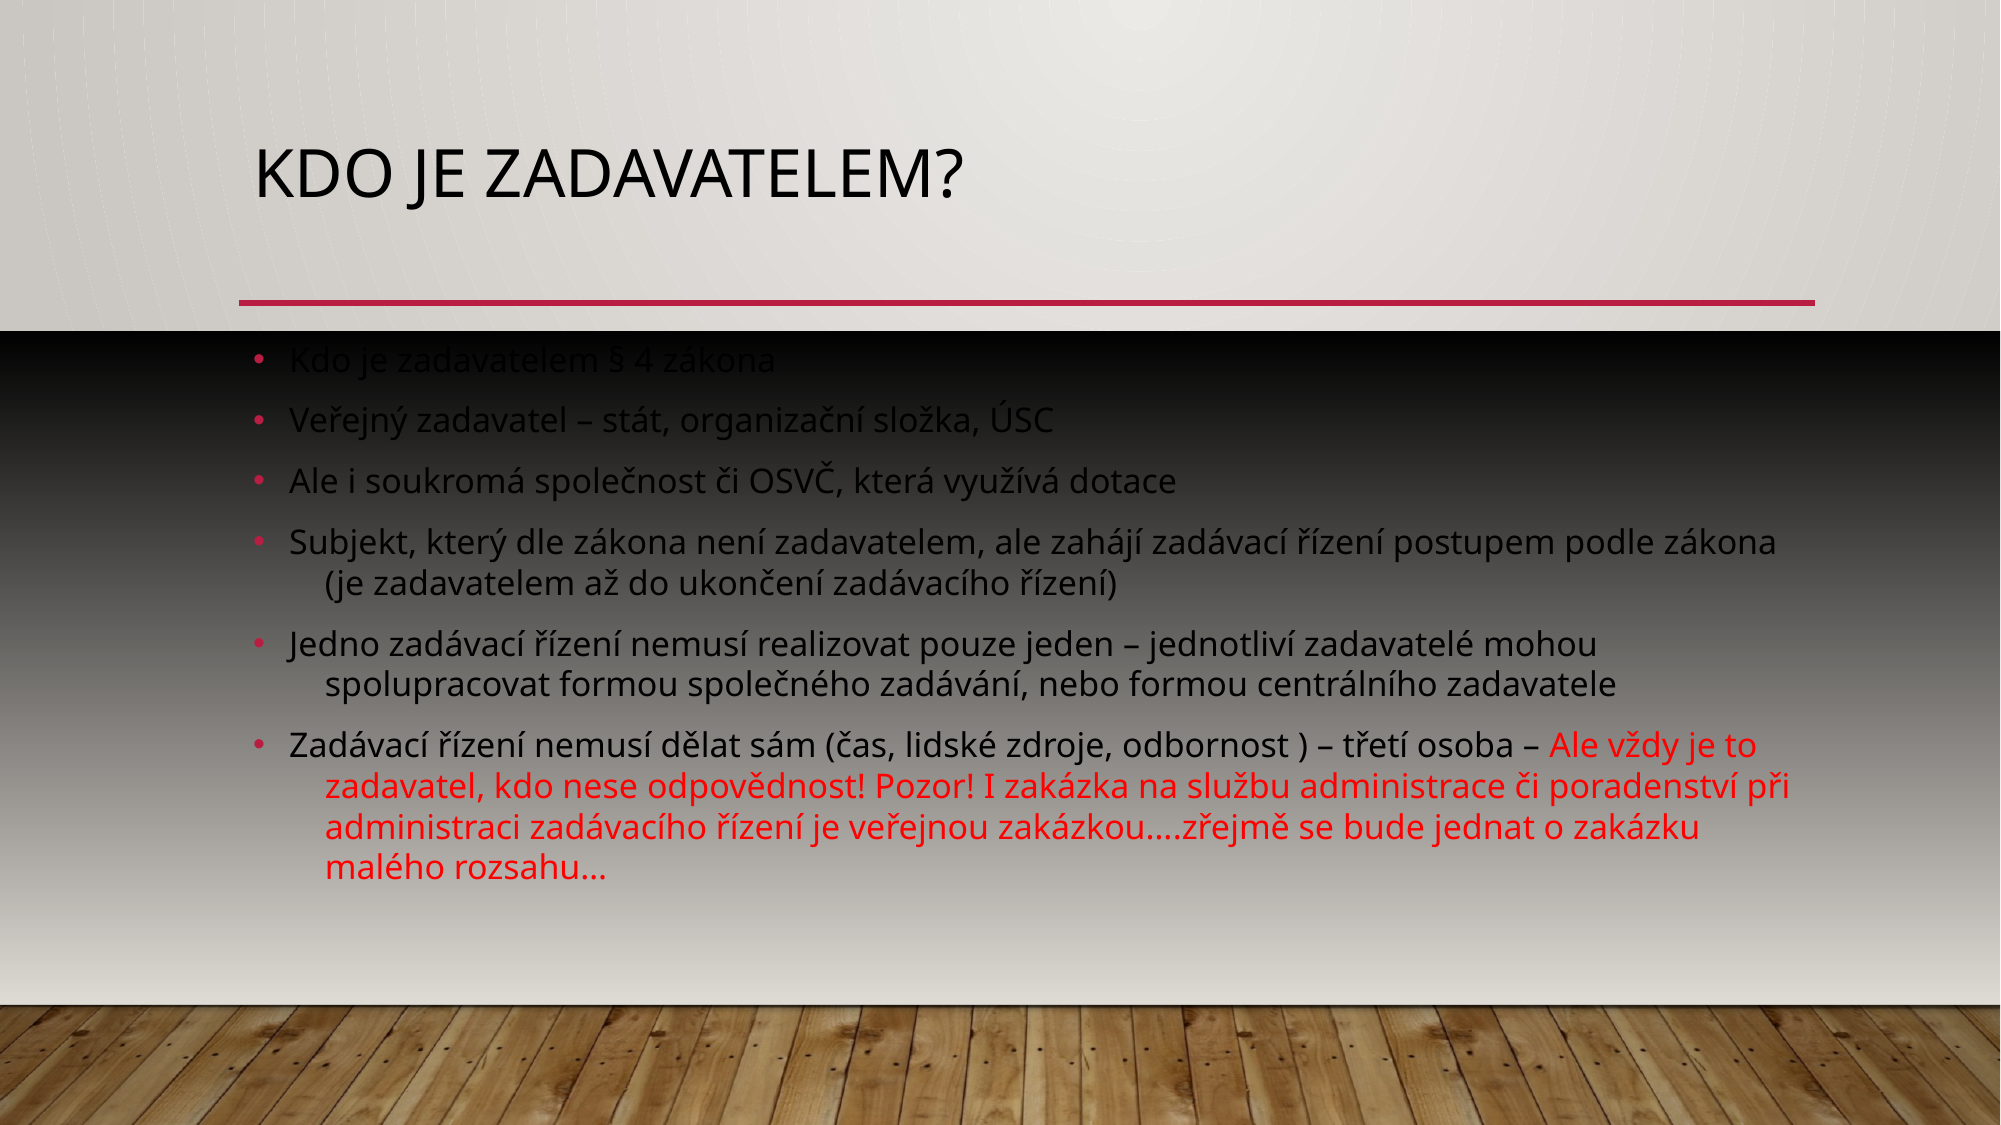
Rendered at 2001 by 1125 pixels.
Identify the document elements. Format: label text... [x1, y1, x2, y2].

title Kdo je zadavatelem? [238, 131, 1814, 305]
list Kdo je zadavatelem § 4 zákona Veřejný zadavatel – stát, organizační složka, ÚSC Ale i soukromá společnost či OSVČ, která využívá dotace Subjekt, který dle zákona není zadavatelem, ale zahájí zadávací řízení postupem podle zákona (je zadavatelem až do ukončení zadávacího řízení) Jedno zadávací řízení nemusí realizovat pouze jeden – jednotliví zadavatelé mohou spolupracovat formou společného zadávání, nebo formou centrálního zadavatele Zadávací řízení nemusí dělat sám (čas, lidské zdroje, odbornost ) – třetí osoba – Ale vždy je to zadavatel, kdo nese odpovědnost! Pozor! I zakázka na službu administrace či poradenství při administraci zadávacího řízení je veřejnou zakázkou….zřejmě se bude jednat o zakázku malého rozsahu… [238, 330, 1814, 897]
